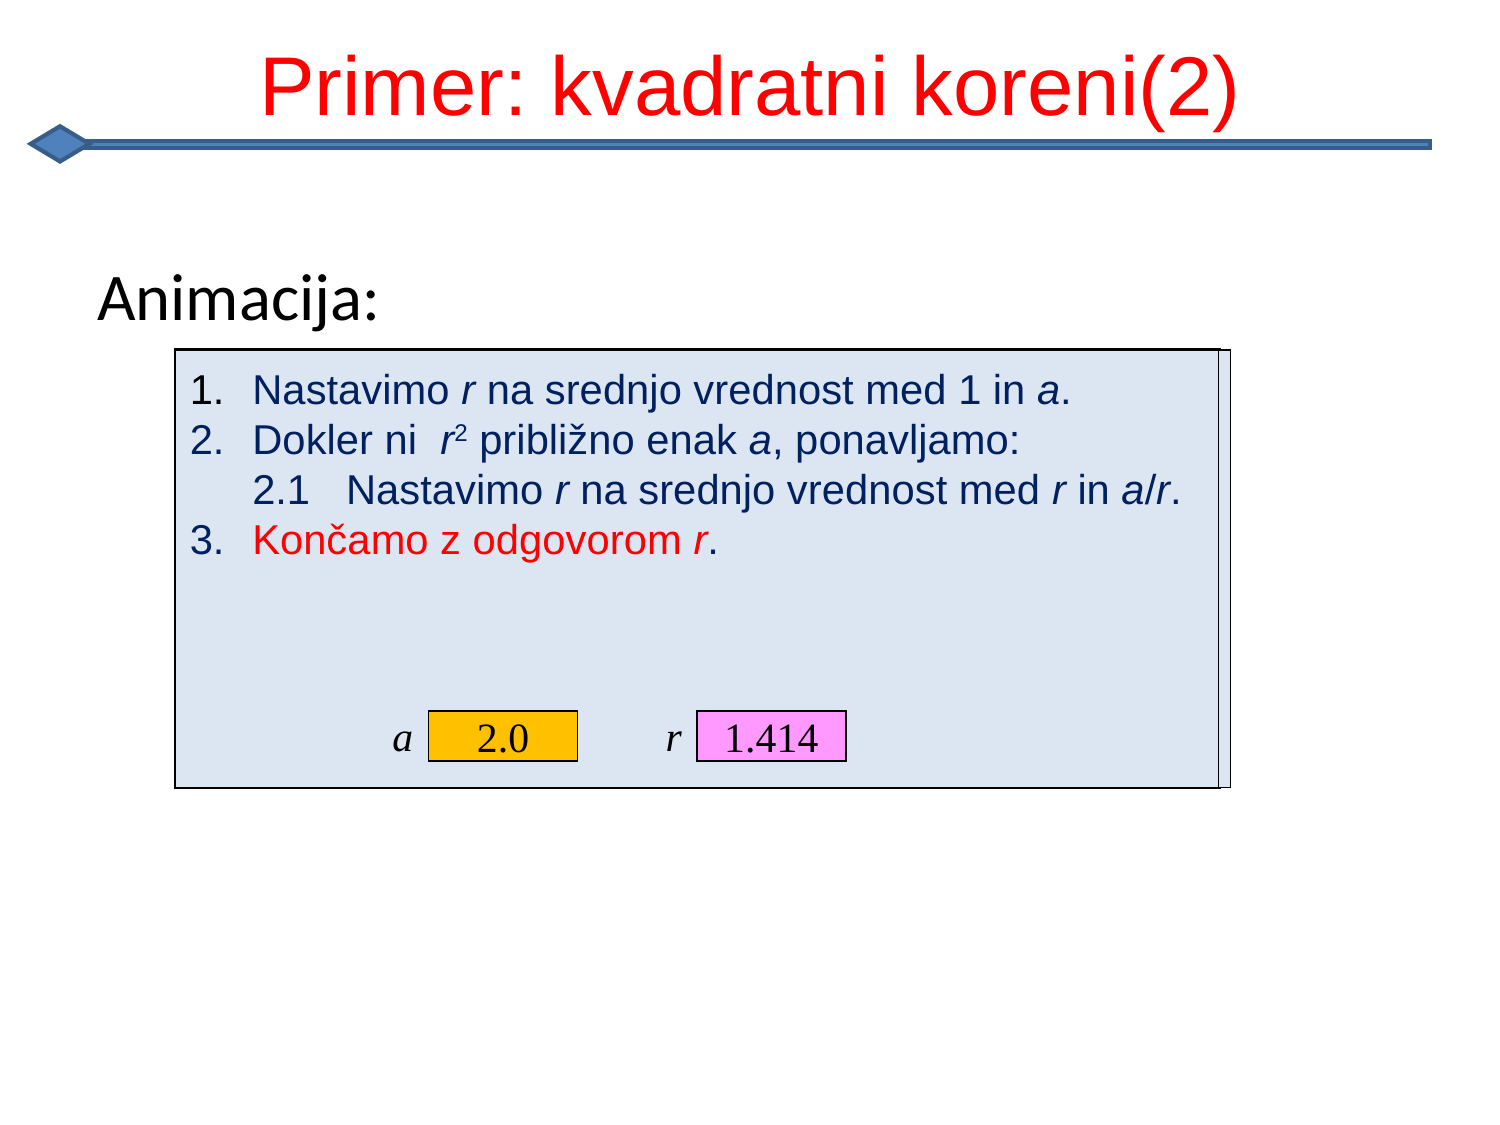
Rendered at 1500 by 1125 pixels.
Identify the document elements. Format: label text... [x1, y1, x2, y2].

text_box 1.414 [696, 710, 847, 762]
text_box a [353, 709, 414, 760]
text_box [174, 350, 1231, 788]
list Animacija: [82, 246, 1358, 342]
text_box r [622, 709, 682, 760]
title Primer: kvadratni koreni(2) [75, 23, 1426, 141]
text_box 1. Nastavimo r na srednjo vrednost med 1 in a. 2. Dokler ni r2 približno enak a, ponavljamo: 2.1 Nastavimo r na srednjo vrednost med r in a/r. 3. Končamo z odgovorom r. [189, 362, 1204, 563]
text_box 2.0 [428, 710, 578, 762]
picture [164, 348, 1221, 790]
